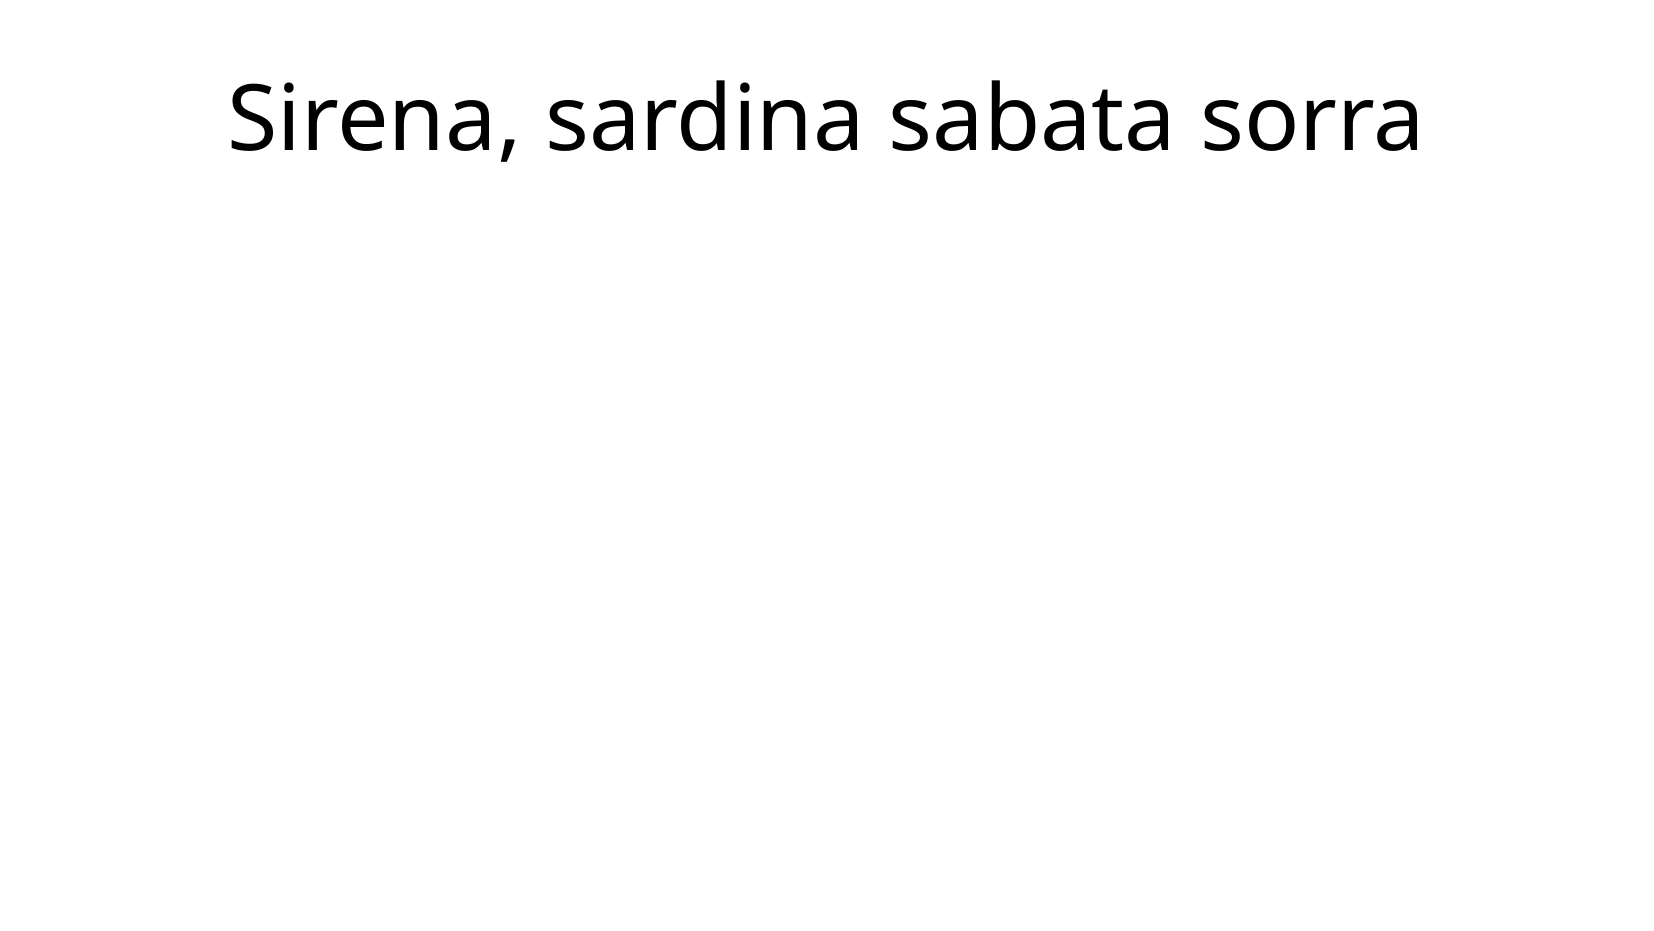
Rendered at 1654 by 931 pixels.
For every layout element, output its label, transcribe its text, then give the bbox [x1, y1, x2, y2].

title Sirena, sardina sabata sorra [82, 37, 1571, 193]
